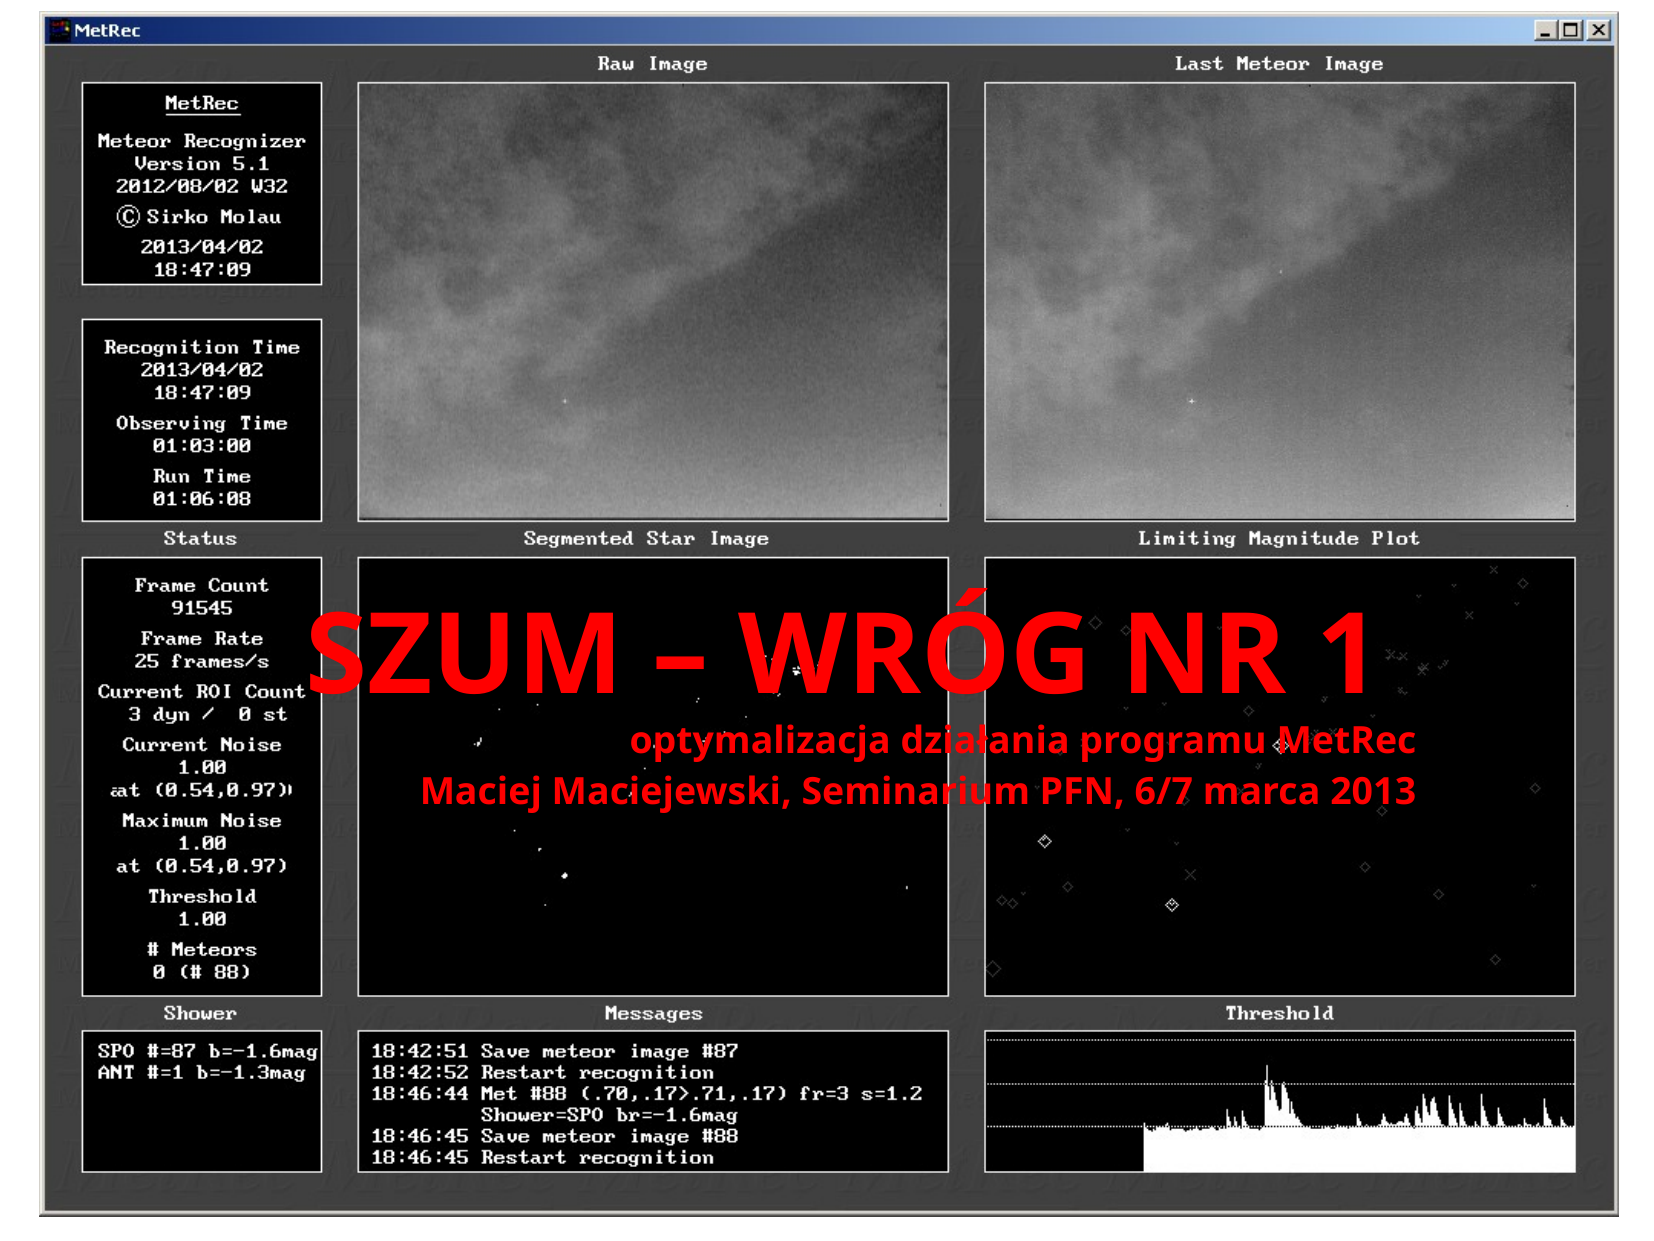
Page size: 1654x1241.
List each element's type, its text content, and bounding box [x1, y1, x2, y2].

subtitle SZUM – WRÓG NR 1 [115, 290, 1571, 1010]
picture [39, 11, 1619, 1217]
text_box optymalizacja działania programu MetRec Maciej Maciejewski, Seminarium PFN, 6/7 marca 2013 [106, 708, 1418, 821]
